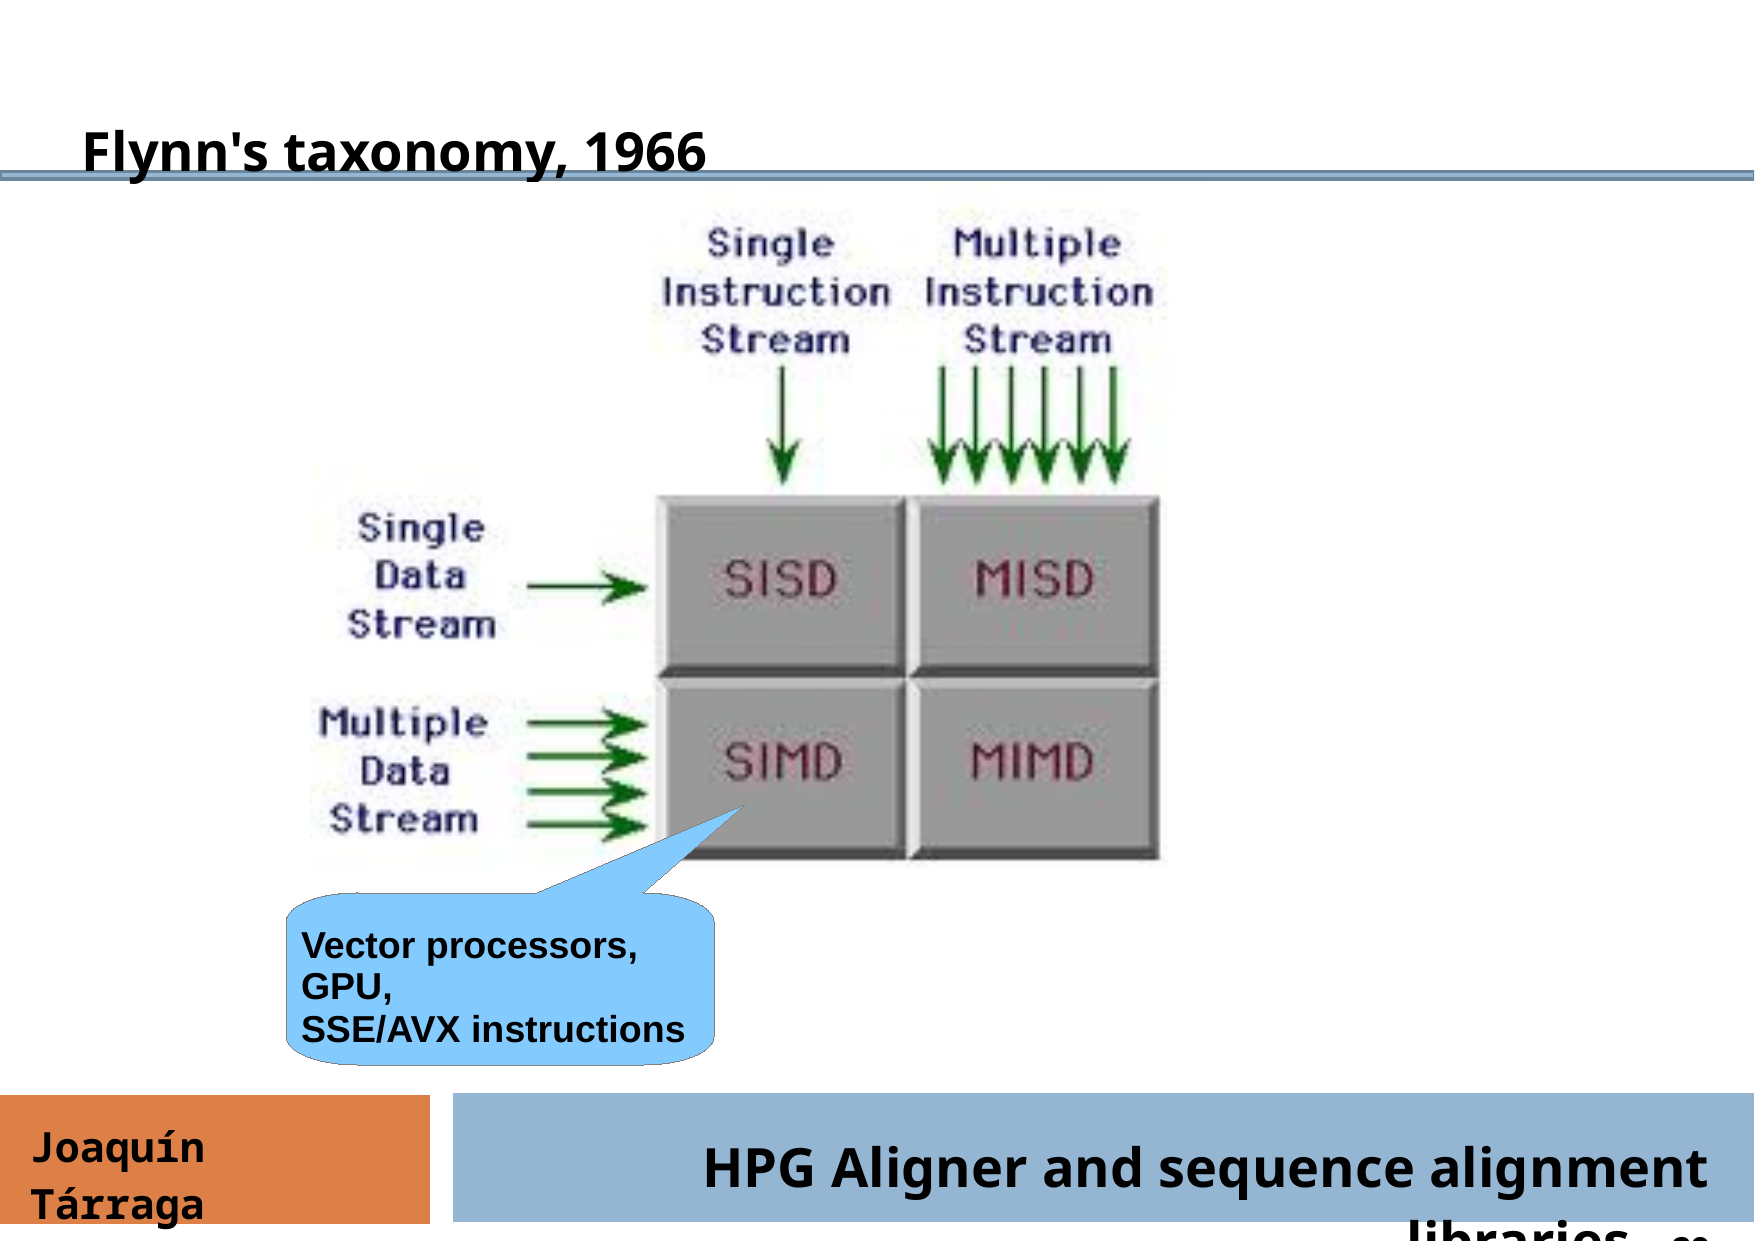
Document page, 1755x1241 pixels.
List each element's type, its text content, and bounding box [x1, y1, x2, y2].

text_box HPG Aligner and sequence alignment libraries 29 [480, 1122, 1726, 1239]
text_box Flynn's taxonomy, 1966 [67, 3, 1688, 168]
text_box Vector processors, GPU, SSE/AVX instructions [286, 916, 739, 1058]
text_box [541, 171, 1754, 179]
text_box [144, 171, 537, 179]
text_box Joaquín Tárraga jtarraga@cipf.es [15, 1110, 406, 1221]
picture [310, 182, 1211, 897]
text_box [310, 1058, 690, 1066]
text_box [0, 171, 140, 179]
text_box [287, 804, 746, 916]
